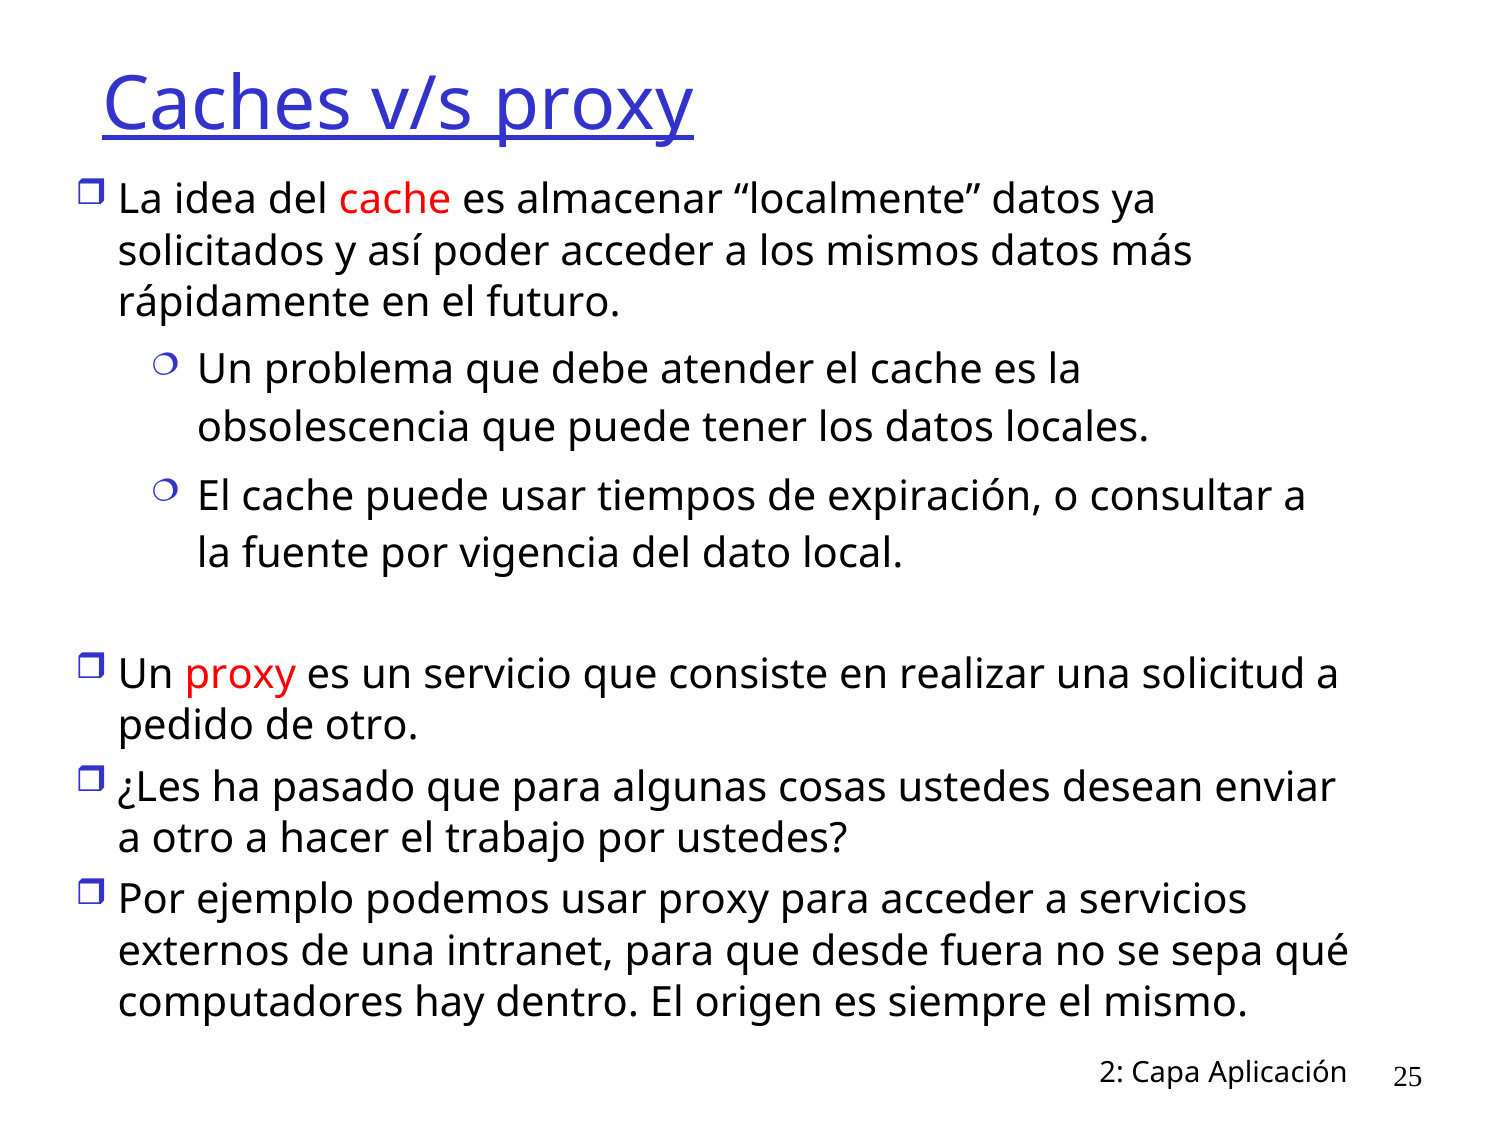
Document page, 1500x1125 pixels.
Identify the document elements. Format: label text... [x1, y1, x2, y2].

list La idea del cache es almacenar “localmente” datos ya solicitados y así poder acceder a los mismos datos más rápidamente en el futuro. Un problema que debe atender el cache es la obsolescencia que puede tener los datos locales. El cache puede usar tiempos de expiración, o consultar a la fuente por vigencia del dato local. Un proxy es un servicio que consiste en realizar una solicitud a pedido de otro. ¿Les ha pasado que para algunas cosas ustedes desean enviar a otro a hacer el trabajo por ustedes? Por ejemplo podemos usar proxy para acceder a servicios externos de una intranet, para que desde fuera no se sepa qué computadores hay dentro. El origen es siempre el mismo. [75, 173, 1351, 995]
title Caches v/s proxy [87, 15, 1362, 188]
